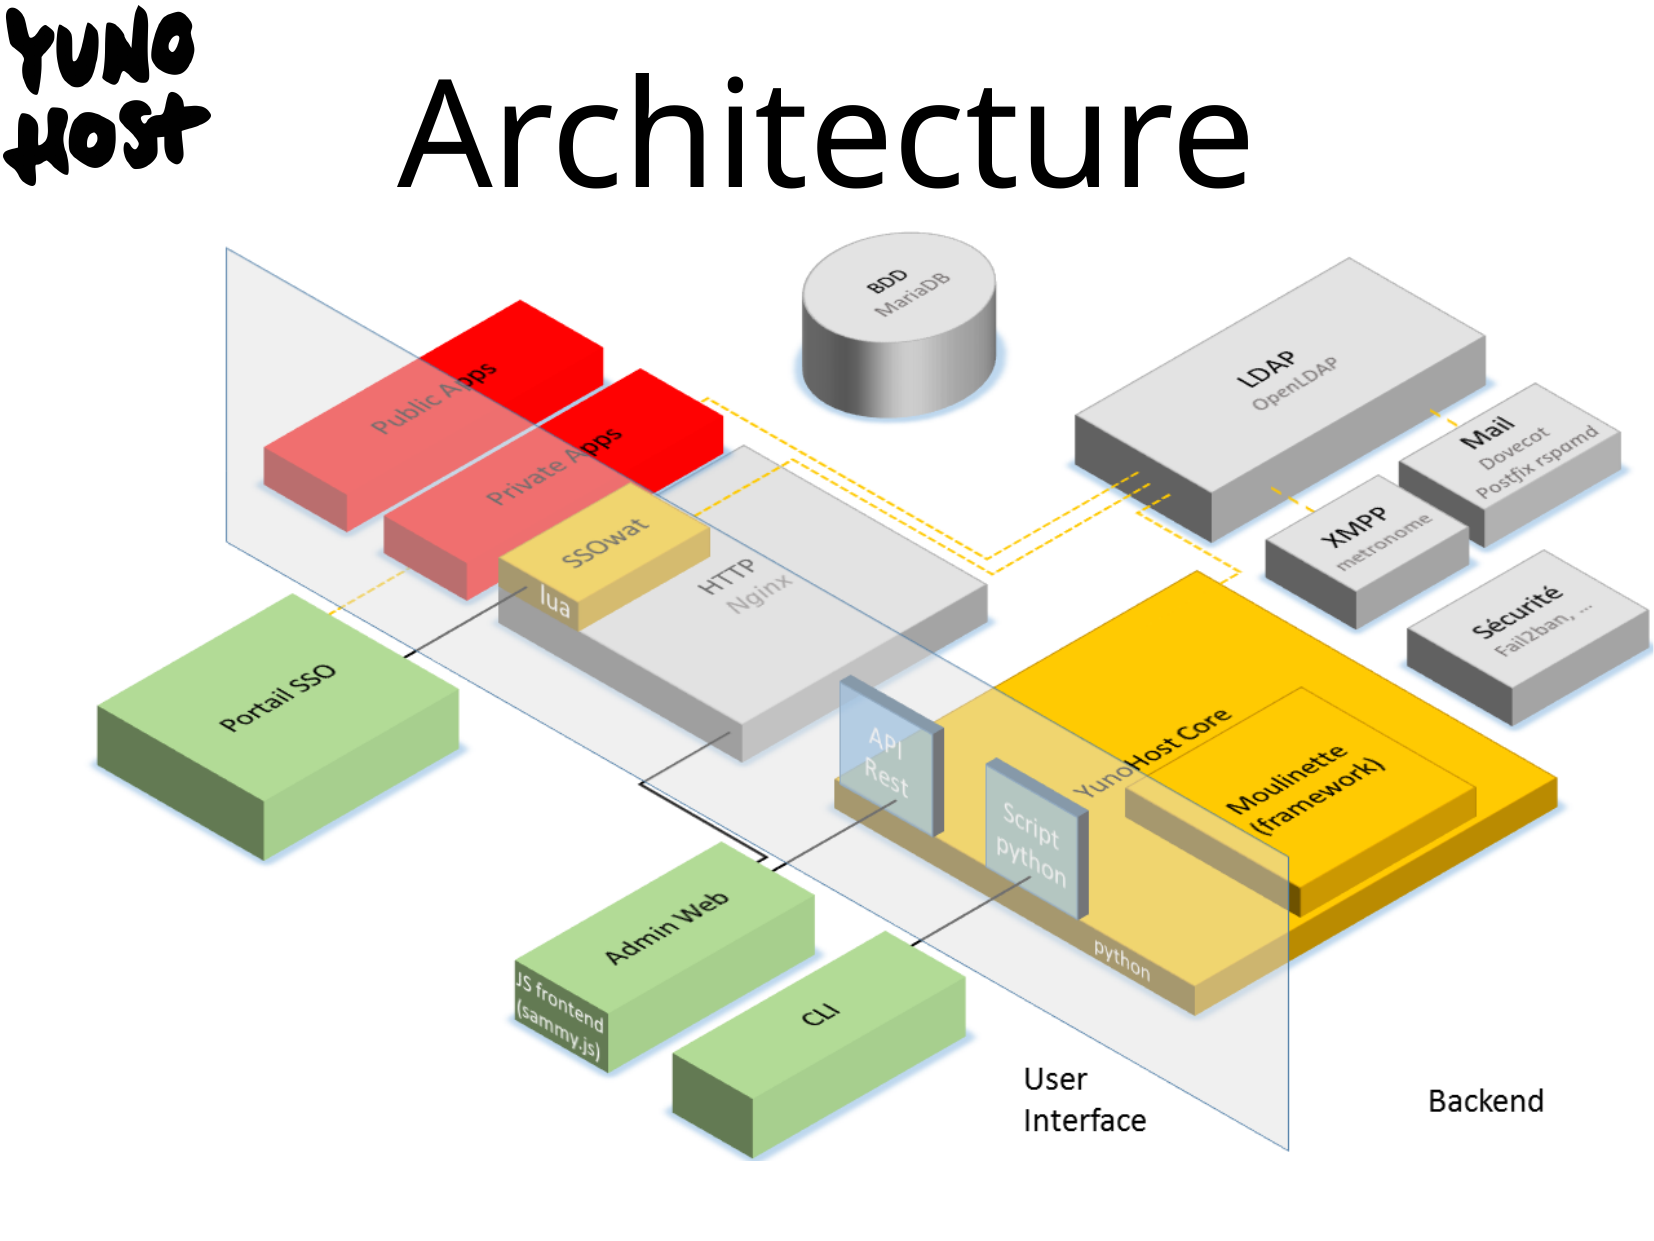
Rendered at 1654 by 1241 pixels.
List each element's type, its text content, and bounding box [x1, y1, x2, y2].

picture [3, 5, 211, 186]
picture [1, 230, 1654, 1161]
title Architecture [82, 25, 1571, 230]
